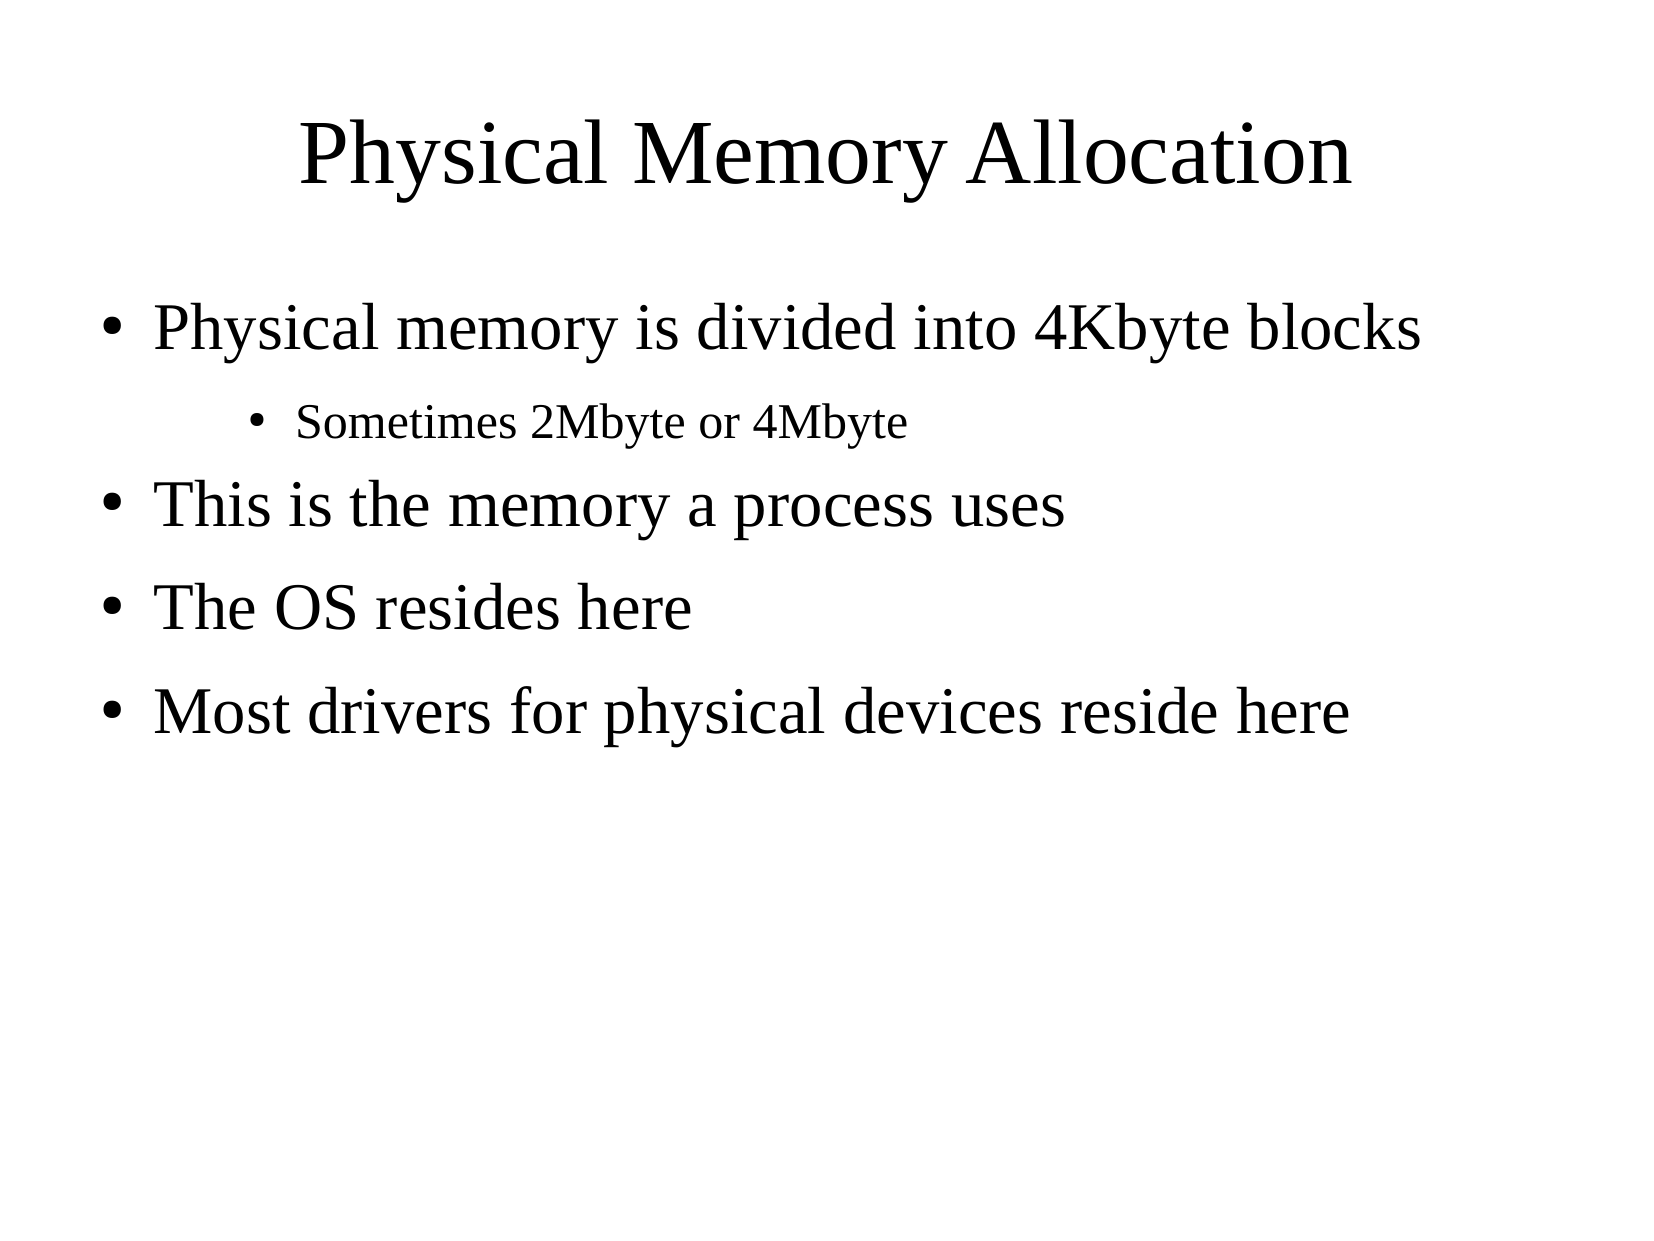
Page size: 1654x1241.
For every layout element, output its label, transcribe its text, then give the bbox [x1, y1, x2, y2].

list Physical memory is divided into 4Kbyte blocks Sometimes 2Mbyte or 4Mbyte This is the memory a process uses The OS resides here Most drivers for physical devices reside here [82, 290, 1571, 1010]
title Physical Memory Allocation [82, 49, 1571, 257]
